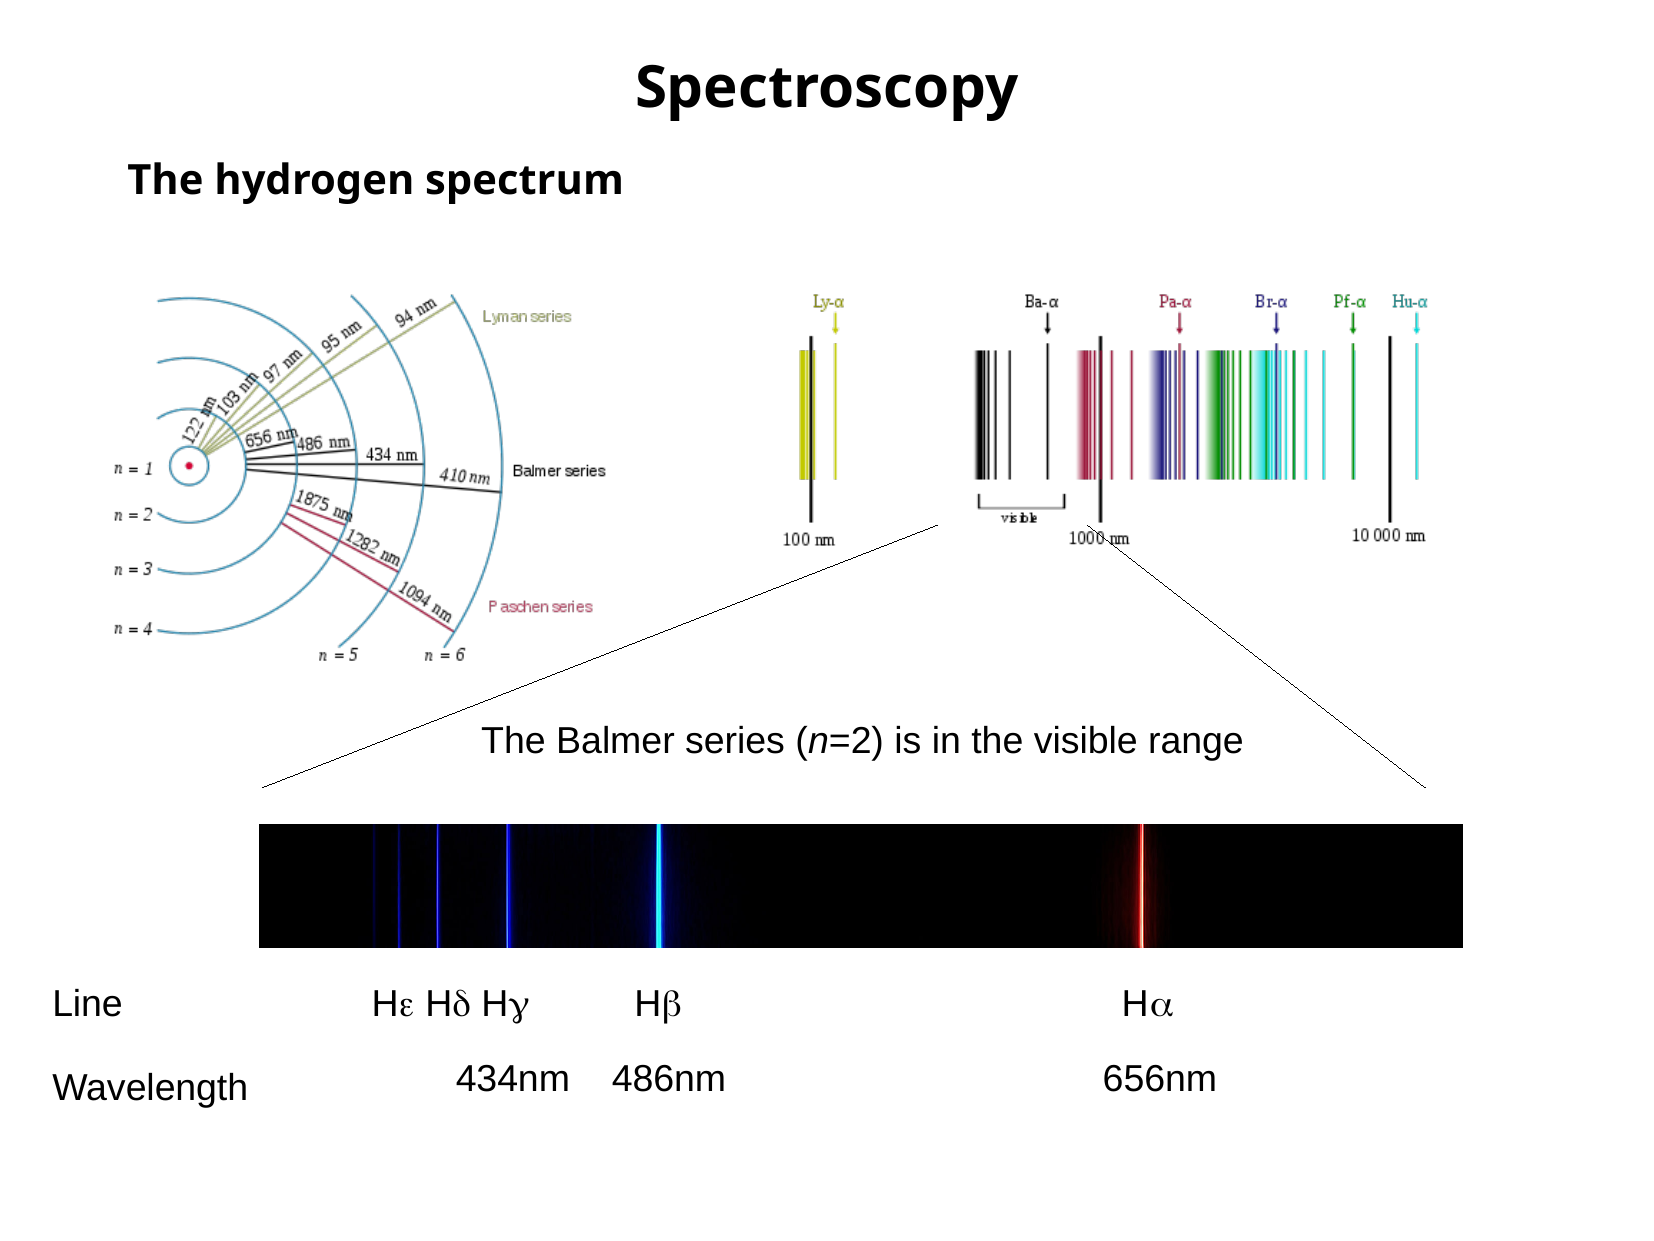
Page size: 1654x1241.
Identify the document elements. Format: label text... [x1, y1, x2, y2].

text_box The hydrogen spectrum [112, 142, 1538, 206]
picture [259, 824, 1463, 949]
text_box The Balmer series (n=2) is in the visible range [450, 712, 1276, 770]
text_box Line Wavelength [37, 975, 376, 1116]
text_box He Hd Hg Hb Ha [376, 975, 1463, 1039]
text_box 434nm 486nm 656nm [376, 1050, 1463, 1107]
text_box Spectroscopy [0, 37, 1654, 121]
picture [748, 276, 1463, 563]
picture [75, 262, 647, 692]
